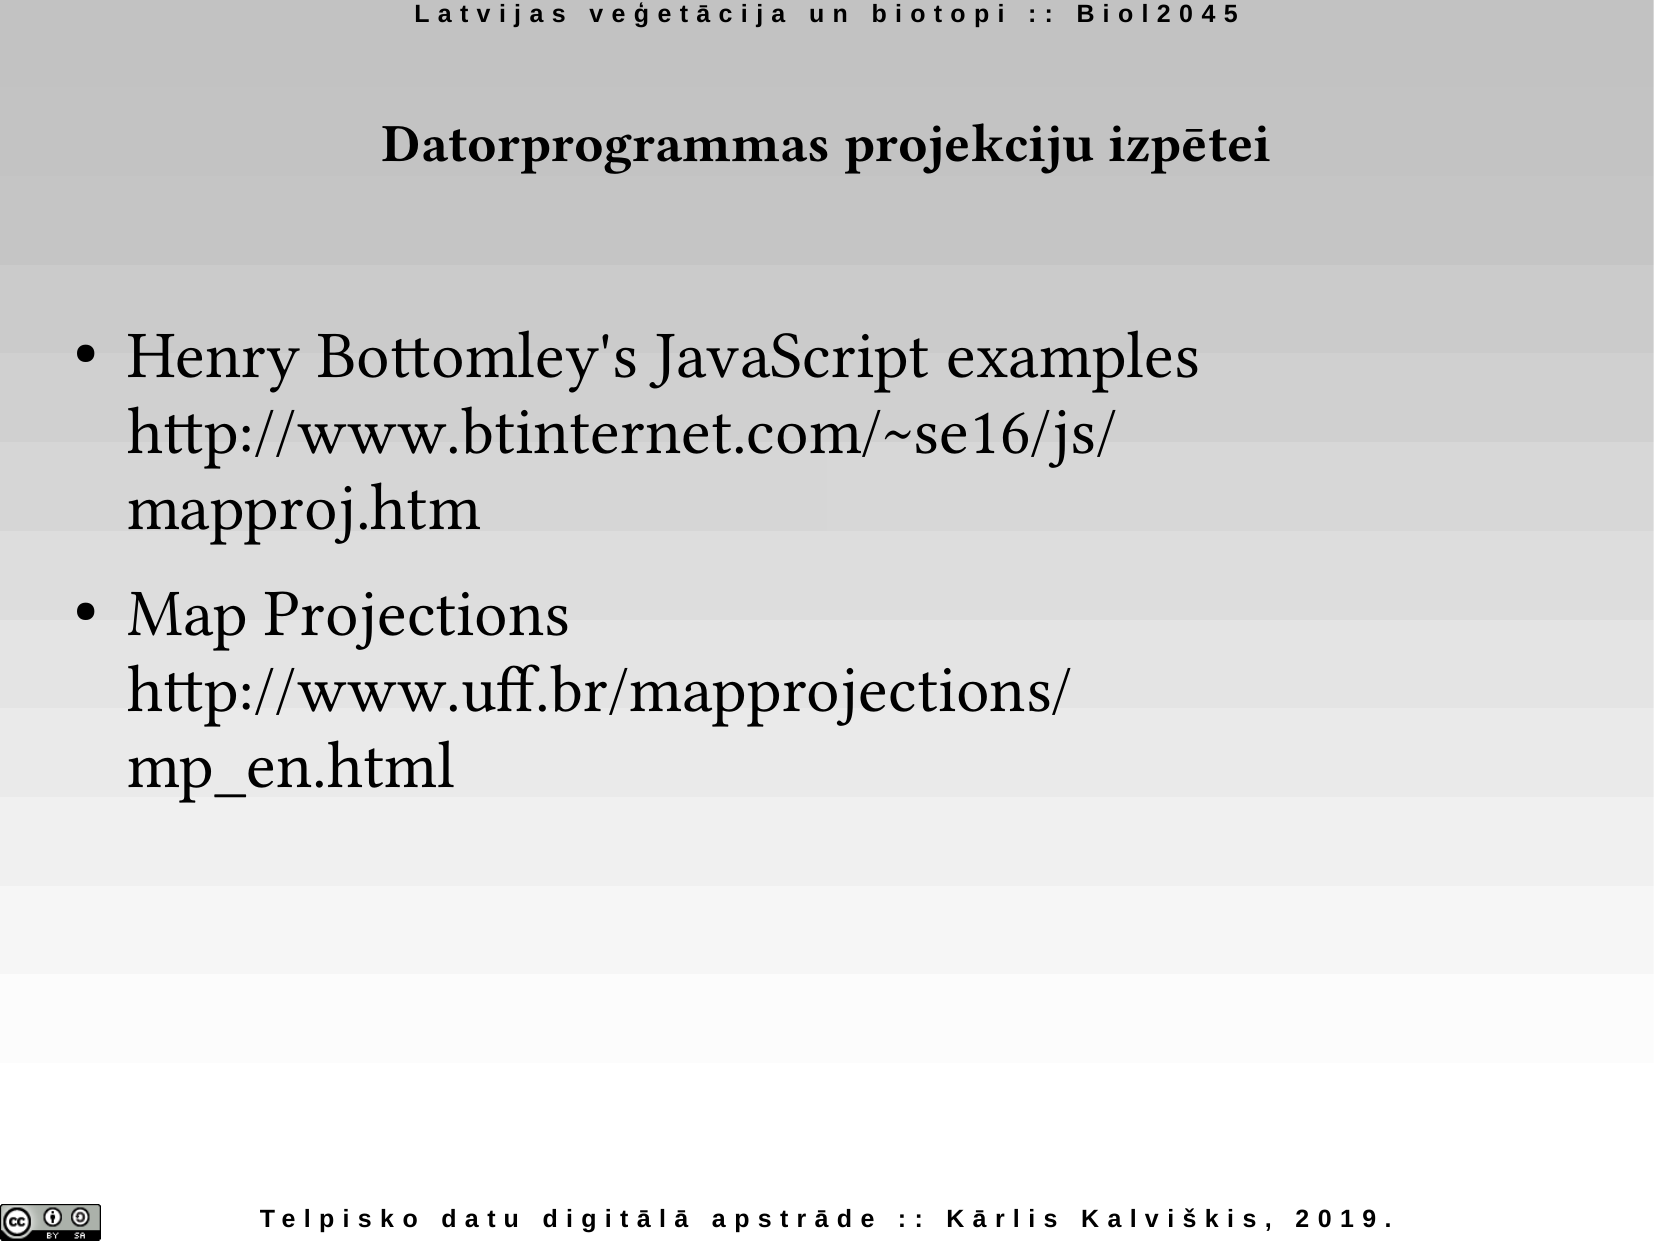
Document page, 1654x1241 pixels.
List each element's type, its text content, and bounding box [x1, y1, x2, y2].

title Datorprogrammas projekciju izpētei [0, 1, 1654, 287]
picture [0, 287, 1654, 1241]
list Henry Bottomley's JavaScript examples http://www.btinternet.com/~se16/js/ mapproj.htm Map Projections http://www.uff.br/mapprojections/ mp_en.html [56, 317, 1600, 1175]
